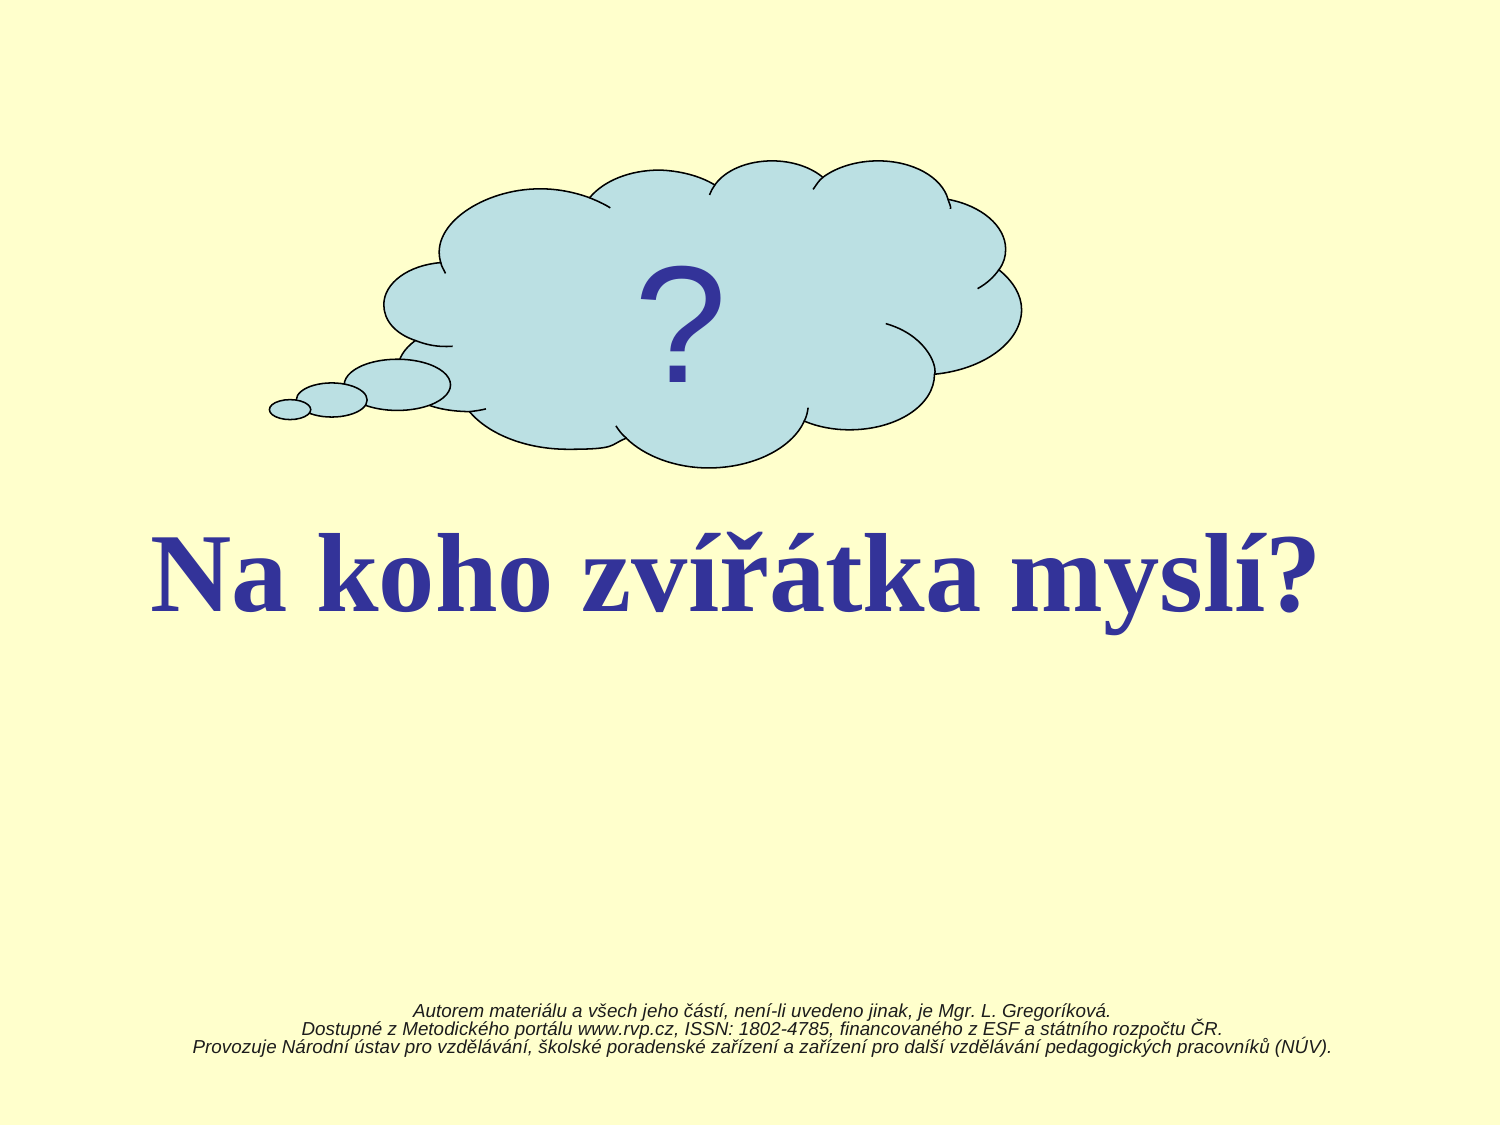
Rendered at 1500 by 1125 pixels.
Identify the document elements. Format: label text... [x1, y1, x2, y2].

text_box Autorem materiálu a všech jeho částí, není-li uvedeno jinak, je Mgr. L. Gregoríková. Dostupné z Metodického portálu www.rvp.cz, ISSN: 1802-4785, financovaného z ESF a státního rozpočtu ČR. Provozuje Národní ústav pro vzdělávání, školské poradenské zařízení a zařízení pro další vzdělávání pedagogických pracovníků (NÚV). [112, 995, 1412, 1125]
text_box Na koho zvířátka myslí? [135, 491, 1338, 643]
text_box ? [269, 160, 1022, 468]
